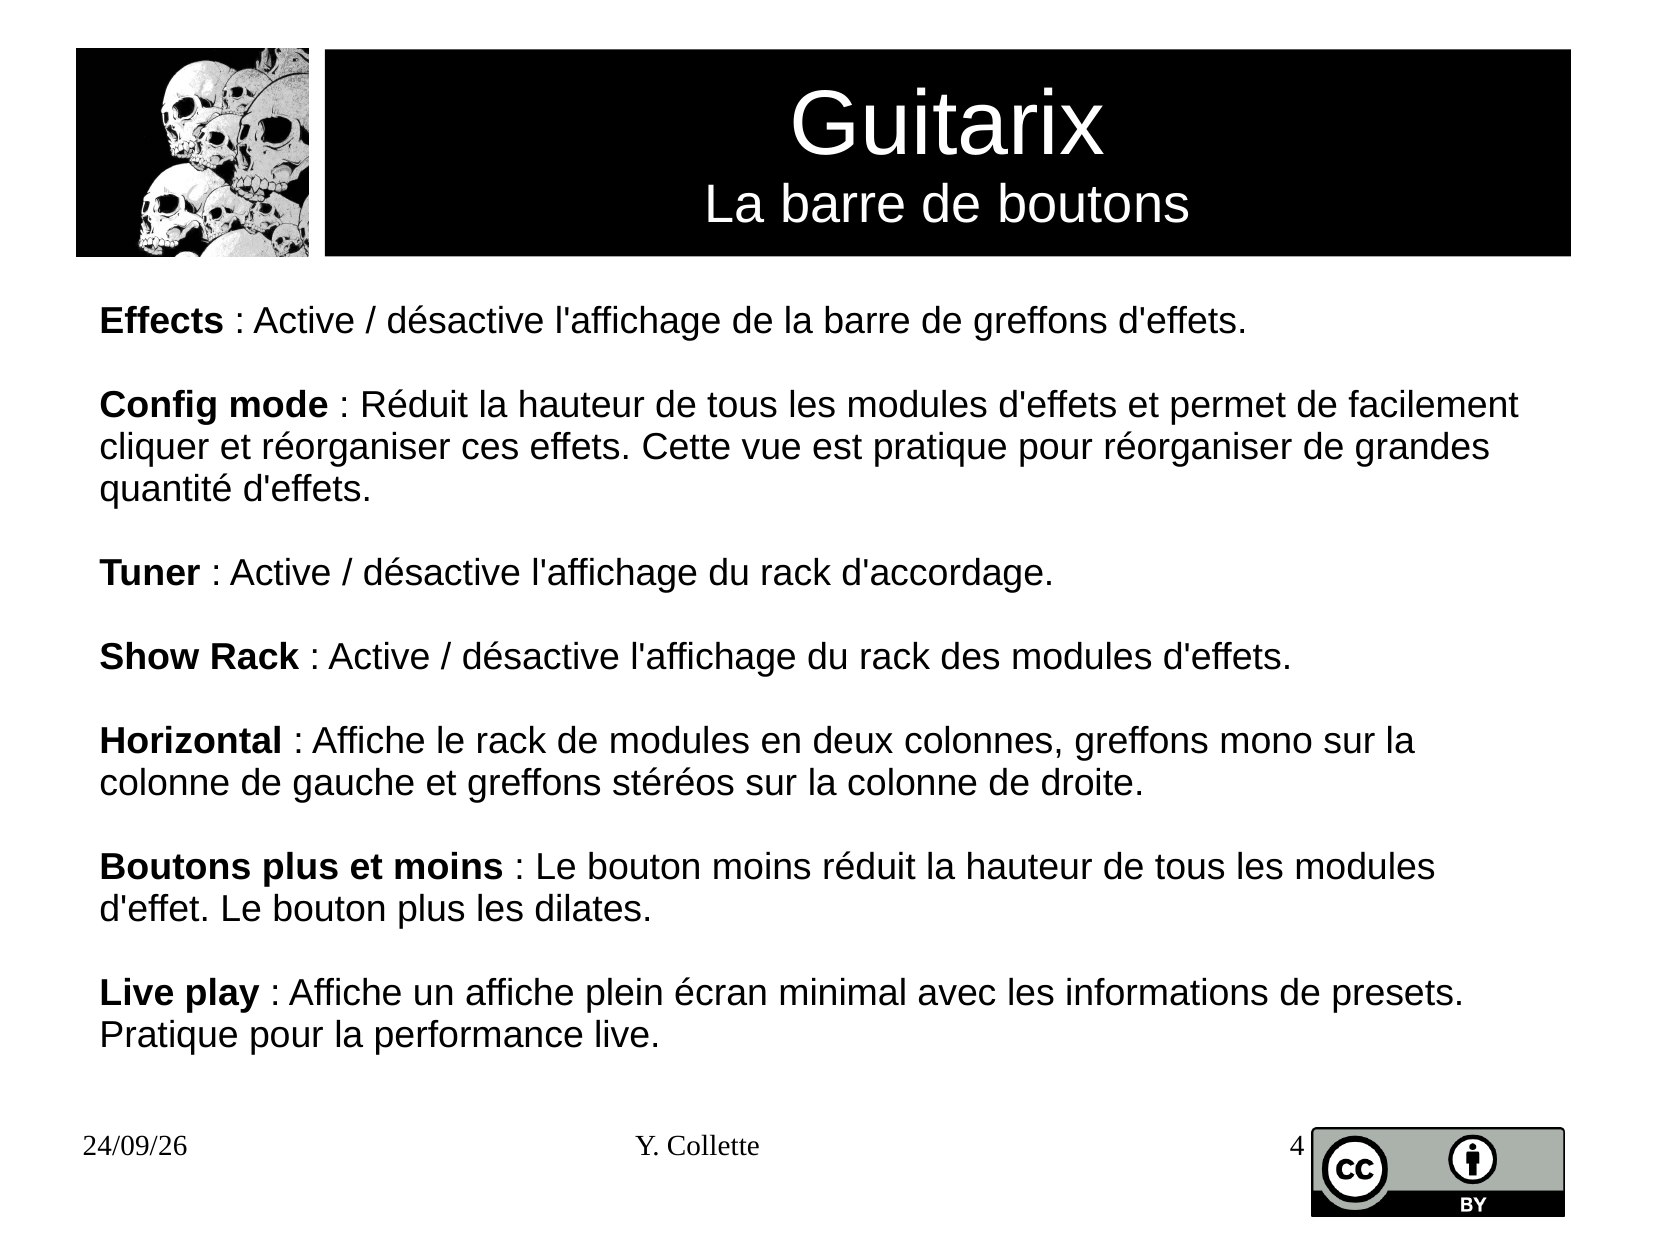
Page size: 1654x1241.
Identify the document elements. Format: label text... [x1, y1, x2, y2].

text_box Effects : Active / désactive l'affichage de la barre de greffons d'effets. Config mode : Réduit la hauteur de tous les modules d'effets et permet de facilement cliquer et réorganiser ces effets. Cette vue est pratique pour réorganiser de grandes quantité d'effets. Tuner : Active / désactive l'affichage du rack d'accordage. Show Rack : Active / désactive l'affichage du rack des modules d'effets. Horizontal : Affiche le rack de modules en deux colonnes, greffons mono sur la colonne de gauche et greffons stéréos sur la colonne de droite. Boutons plus et moins : Le bouton moins réduit la hauteur de tous les modules d'effet. Le bouton plus les dilates. Live play : Affiche un affiche plein écran minimal avec les informations de presets. Pratique pour la performance live. [84, 291, 1571, 1063]
picture [1311, 1127, 1565, 1217]
picture [76, 48, 309, 257]
title Guitarix La barre de boutons [324, 49, 1571, 257]
